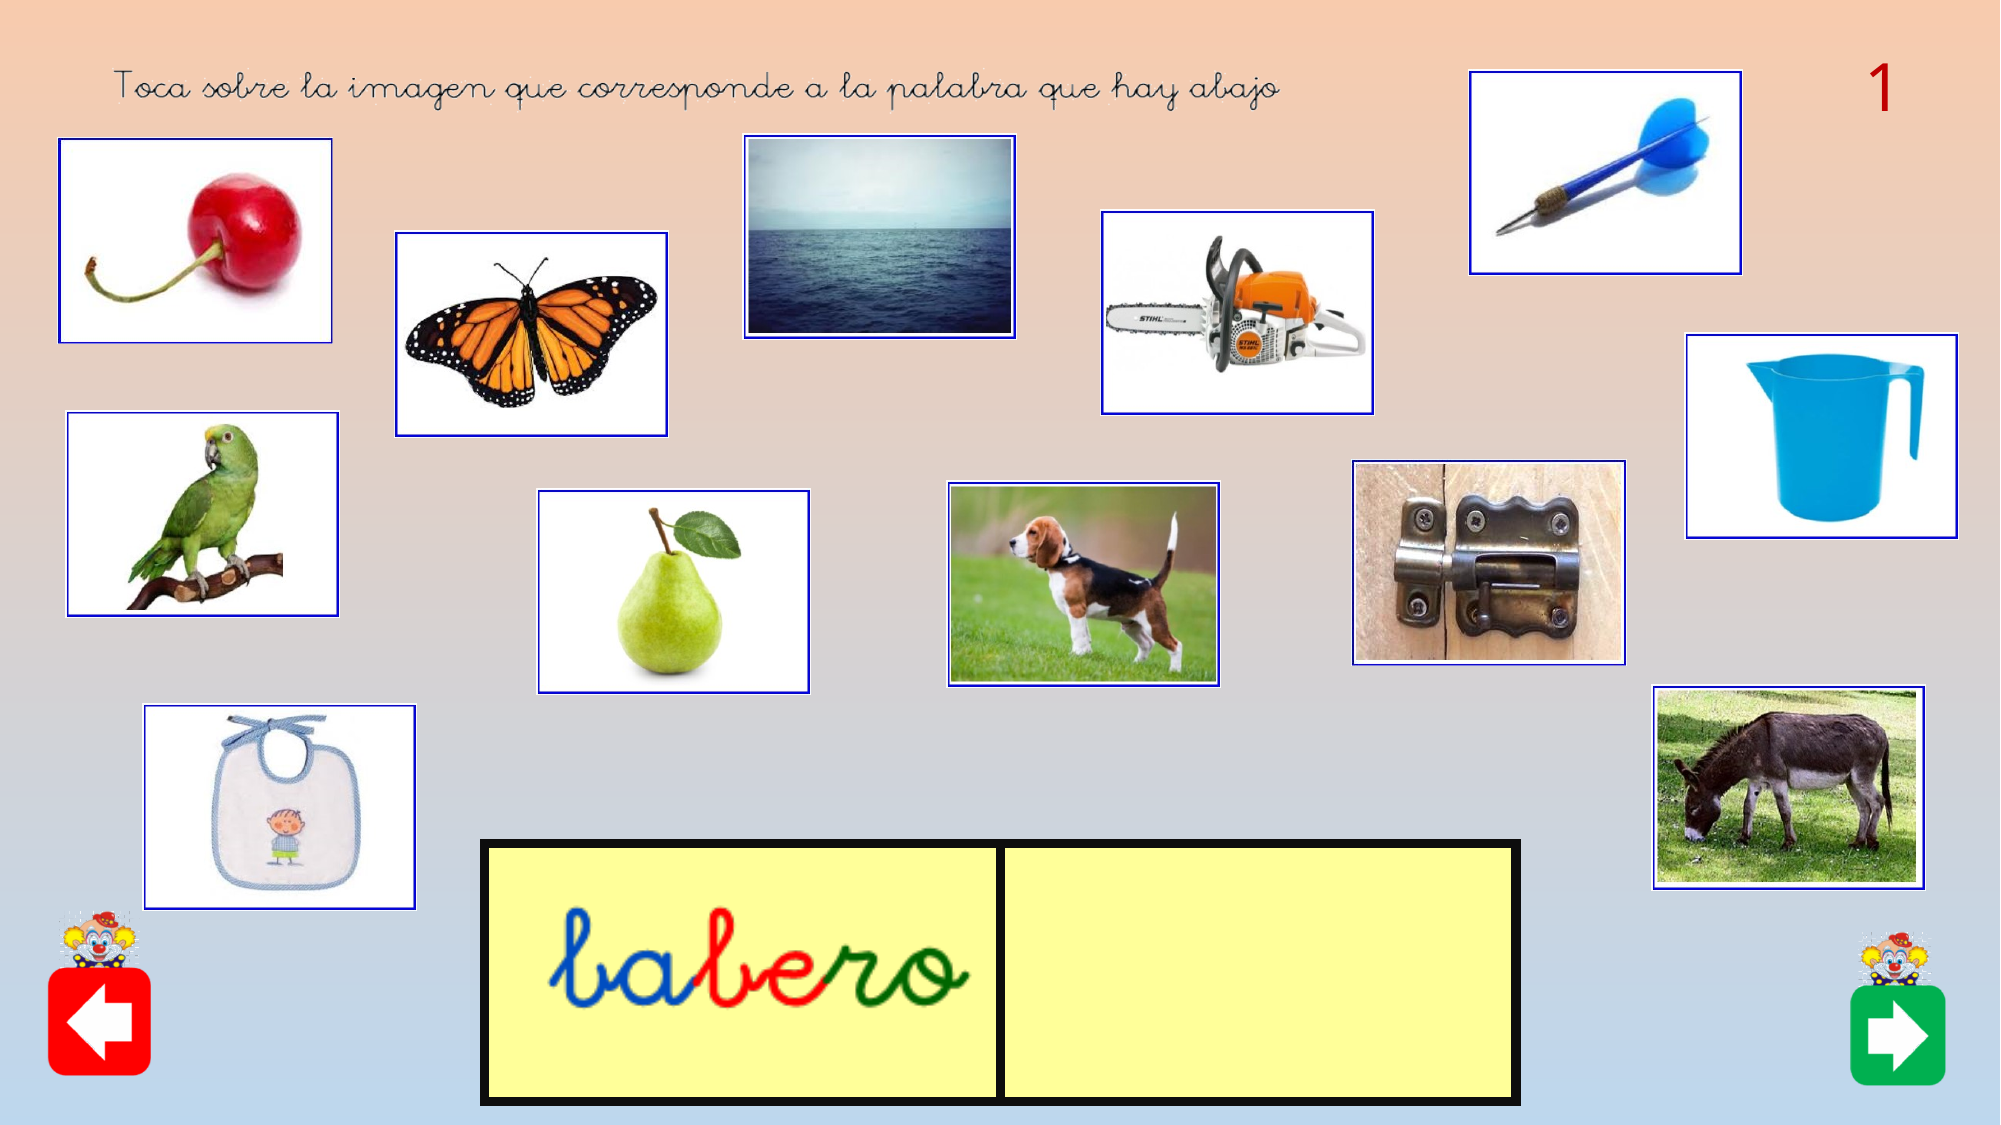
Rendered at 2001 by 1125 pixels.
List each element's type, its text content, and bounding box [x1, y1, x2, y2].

picture [106, 57, 1743, 276]
picture [57, 137, 333, 344]
picture [1850, 931, 1946, 1086]
text_box 1 [1820, 37, 1946, 133]
picture [47, 703, 417, 1076]
picture [394, 230, 669, 438]
picture [513, 864, 1000, 1072]
text_box [484, 843, 1516, 1102]
picture [1100, 209, 1375, 416]
picture [946, 480, 1221, 688]
picture [1651, 684, 1926, 891]
picture [536, 488, 811, 696]
picture [65, 410, 340, 618]
picture [742, 133, 1017, 340]
picture [1684, 332, 1959, 540]
picture [1351, 459, 1627, 666]
